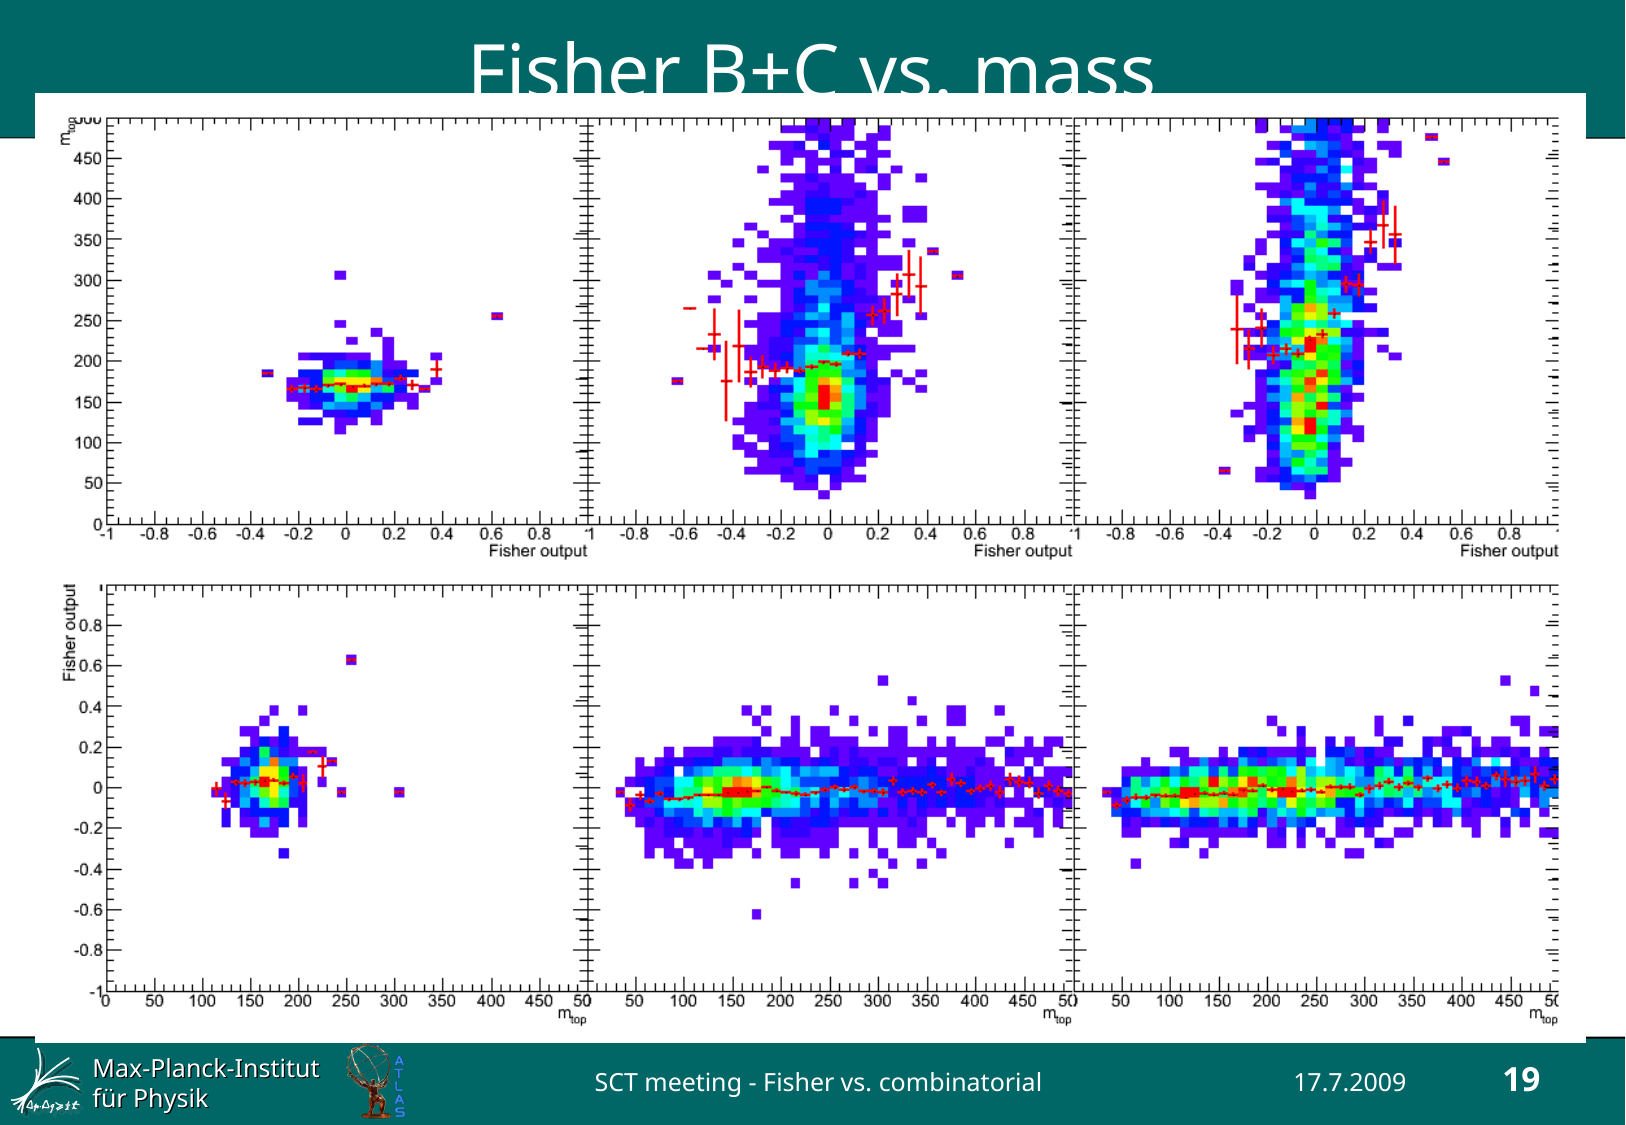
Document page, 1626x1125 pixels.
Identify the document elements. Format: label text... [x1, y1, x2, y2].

picture [35, 93, 1586, 1043]
text_box 17.7.2009 [1213, 1043, 1487, 1125]
text_box SCT meeting - Fisher vs. combinatorial [425, 1043, 1213, 1125]
title Fisher B+C vs. mass [0, 0, 1625, 138]
text_box 18 [1487, 1037, 1625, 1125]
